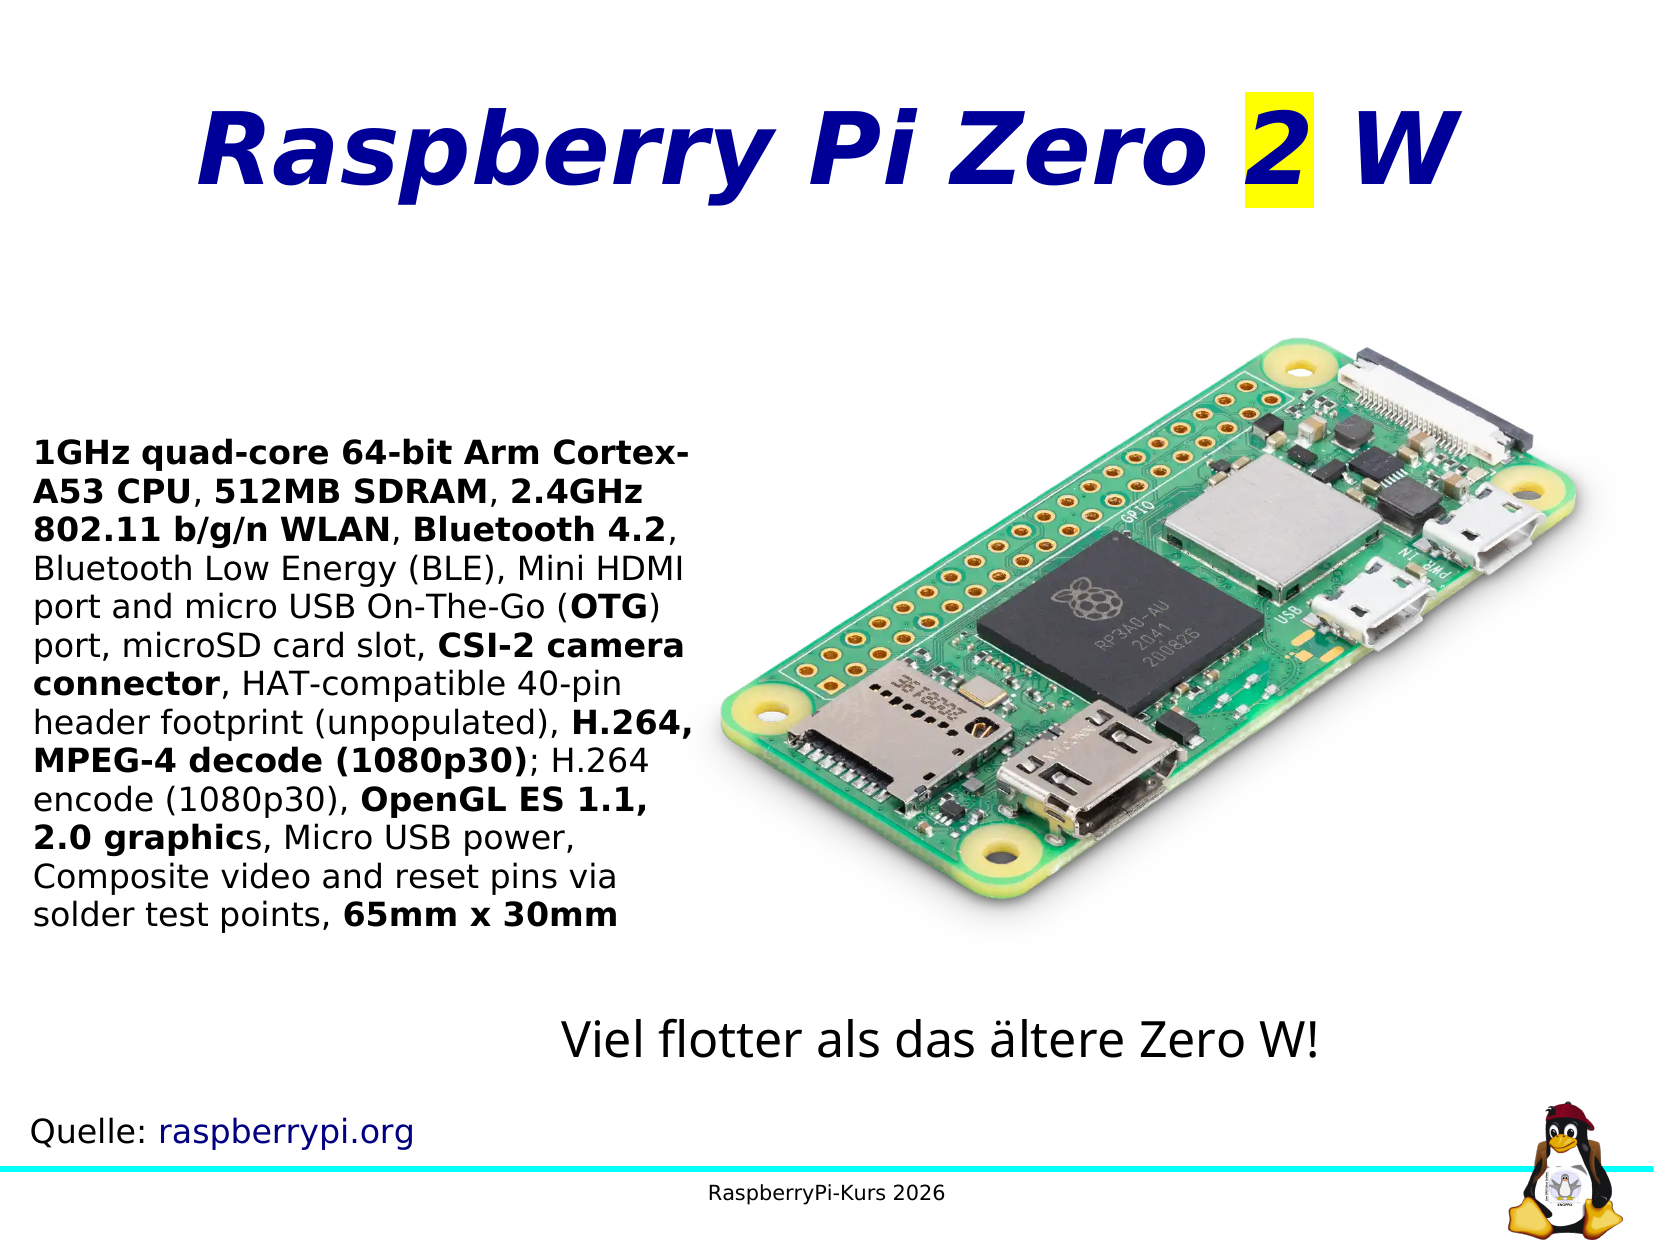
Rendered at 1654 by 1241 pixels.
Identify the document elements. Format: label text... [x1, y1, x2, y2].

text_box Quelle: raspberrypi.org [29, 1113, 473, 1152]
picture [1505, 1100, 1625, 1241]
title Raspberry Pi Zero 2 W [121, 33, 1534, 267]
list 1GHz quad-core 64-bit Arm Cortex-A53 CPU, 512MB SDRAM, 2.4GHz 802.11 b/g/n WLAN, Bluetooth 4.2, Bluetooth Low Energy (BLE), Mini HDMI port and micro USB On-The-Go (OTG) port, microSD card slot, CSI-2 camera connector, HAT-compatible 40-pin header footprint (unpopulated), H.264, MPEG-4 decode (1080p30); H.264 encode (1080p30), OpenGL ES 1.1, 2.0 graphics, Micro USB power, Composite video and reset pins via solder test points, 65mm x 30mm [32, 433, 709, 1119]
picture [649, 295, 1654, 965]
text_box Viel flotter als das ältere Zero W! [561, 1003, 1506, 1121]
